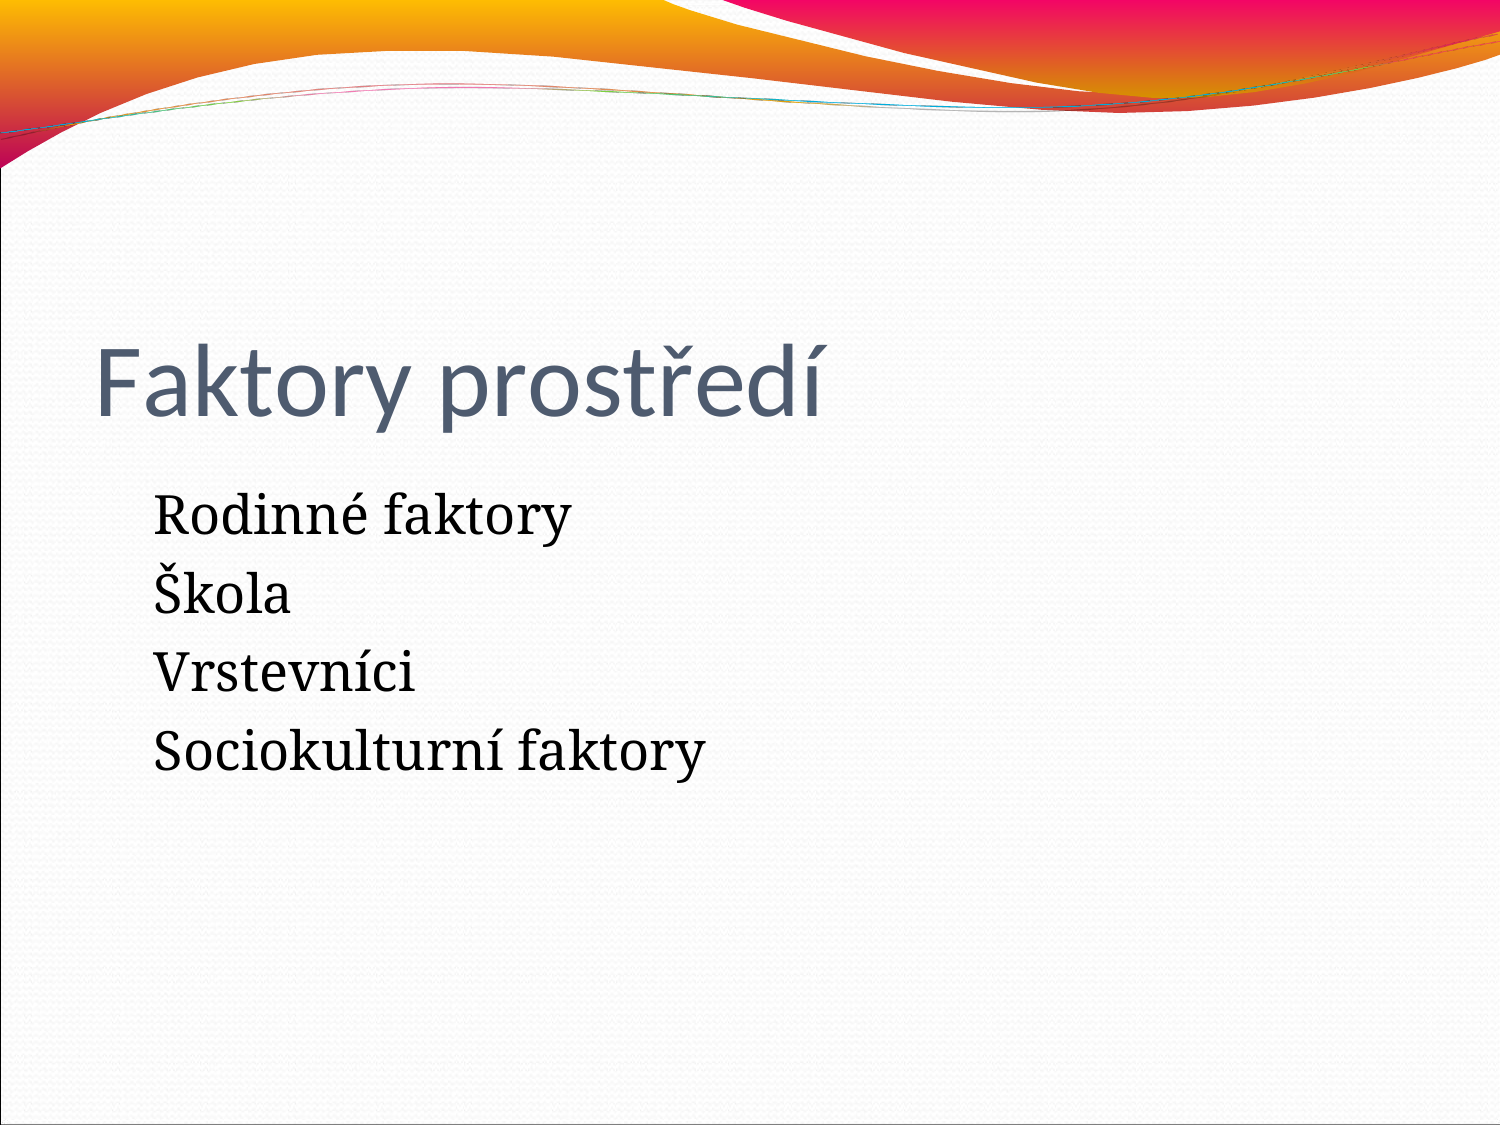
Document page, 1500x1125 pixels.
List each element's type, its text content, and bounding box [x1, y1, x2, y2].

title Faktory prostředí [94, 179, 1445, 438]
list Rodinné faktory Škola Vrstevníci Sociokulturní faktory [82, 472, 1433, 1125]
